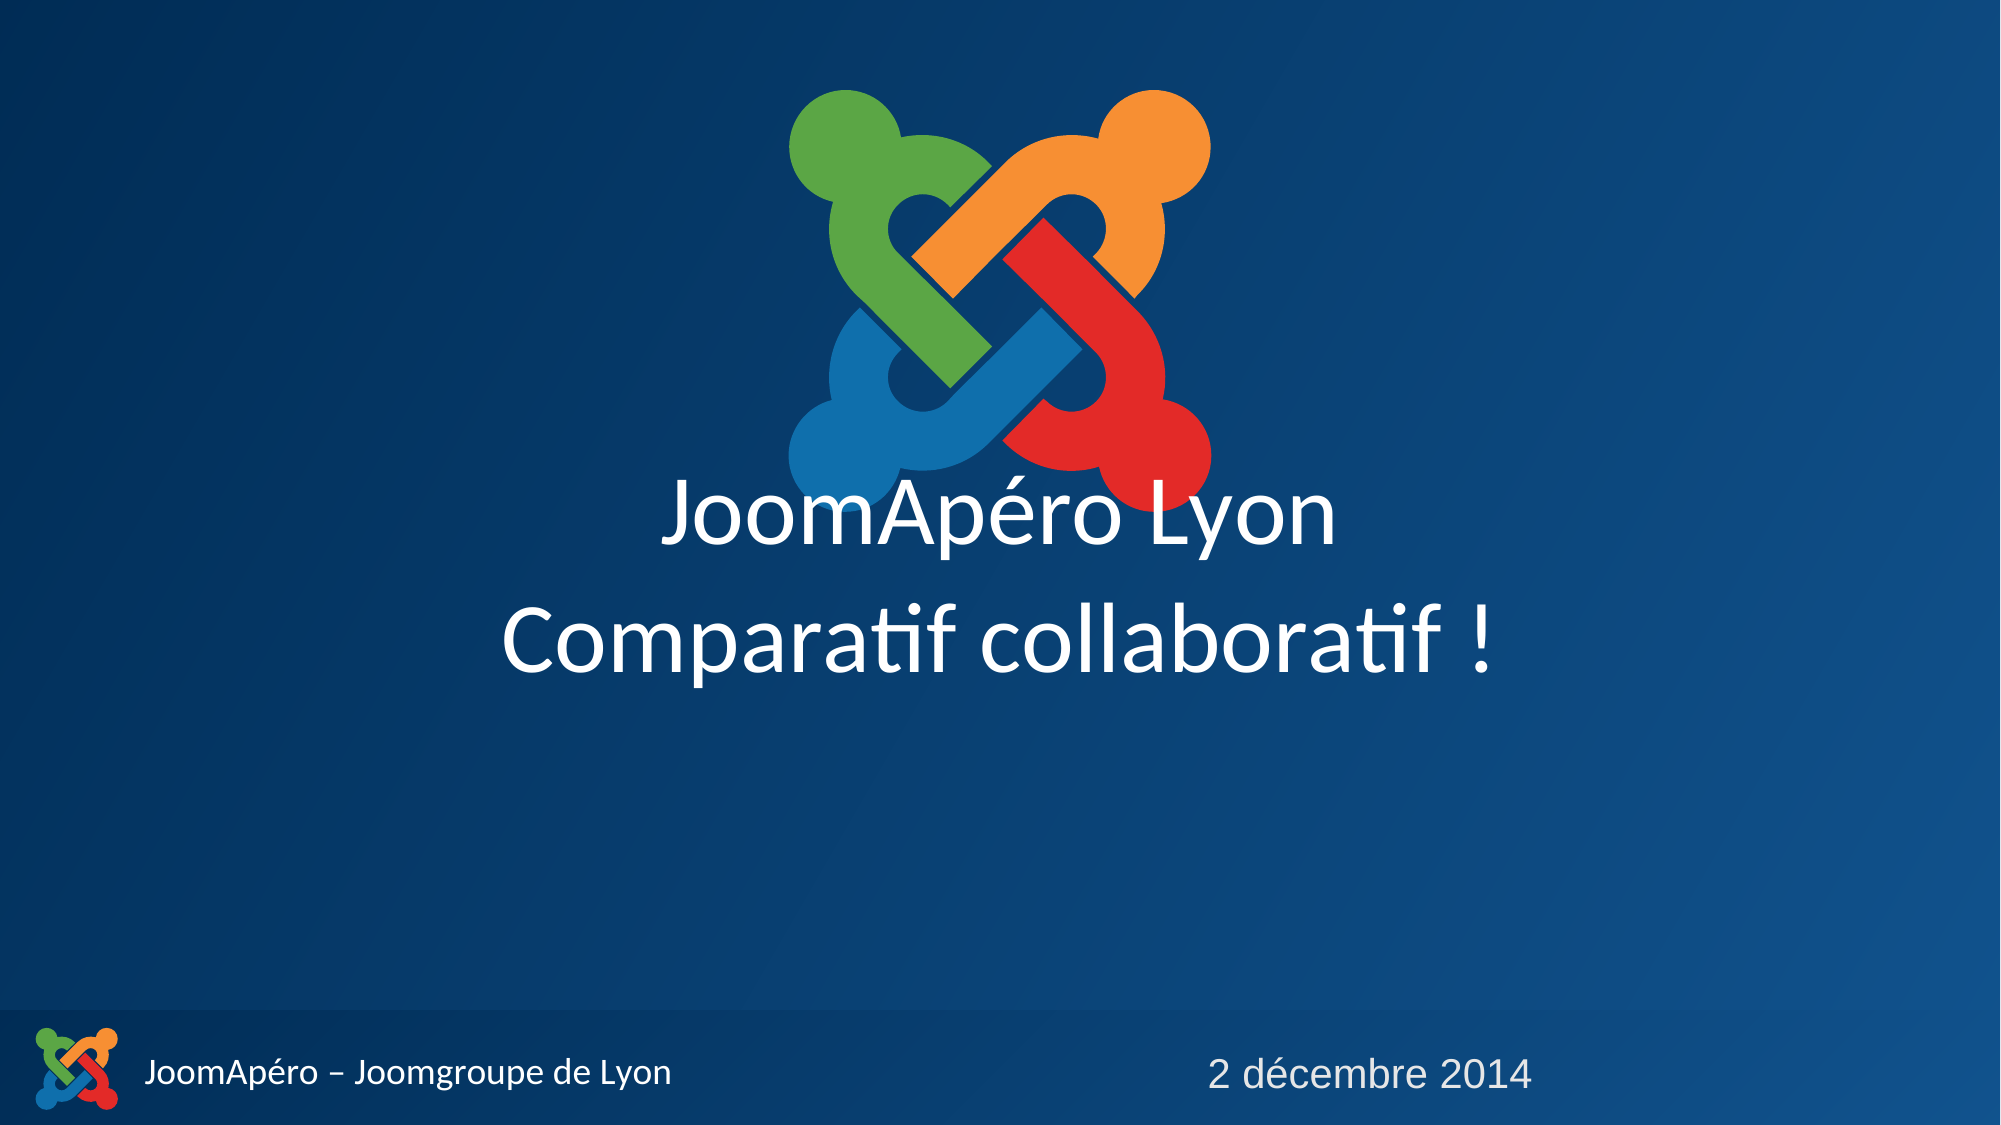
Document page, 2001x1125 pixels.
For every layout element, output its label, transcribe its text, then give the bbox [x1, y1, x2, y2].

subtitle JoomApéro Lyon Comparatif collaboratif ! [137, 59, 1863, 952]
